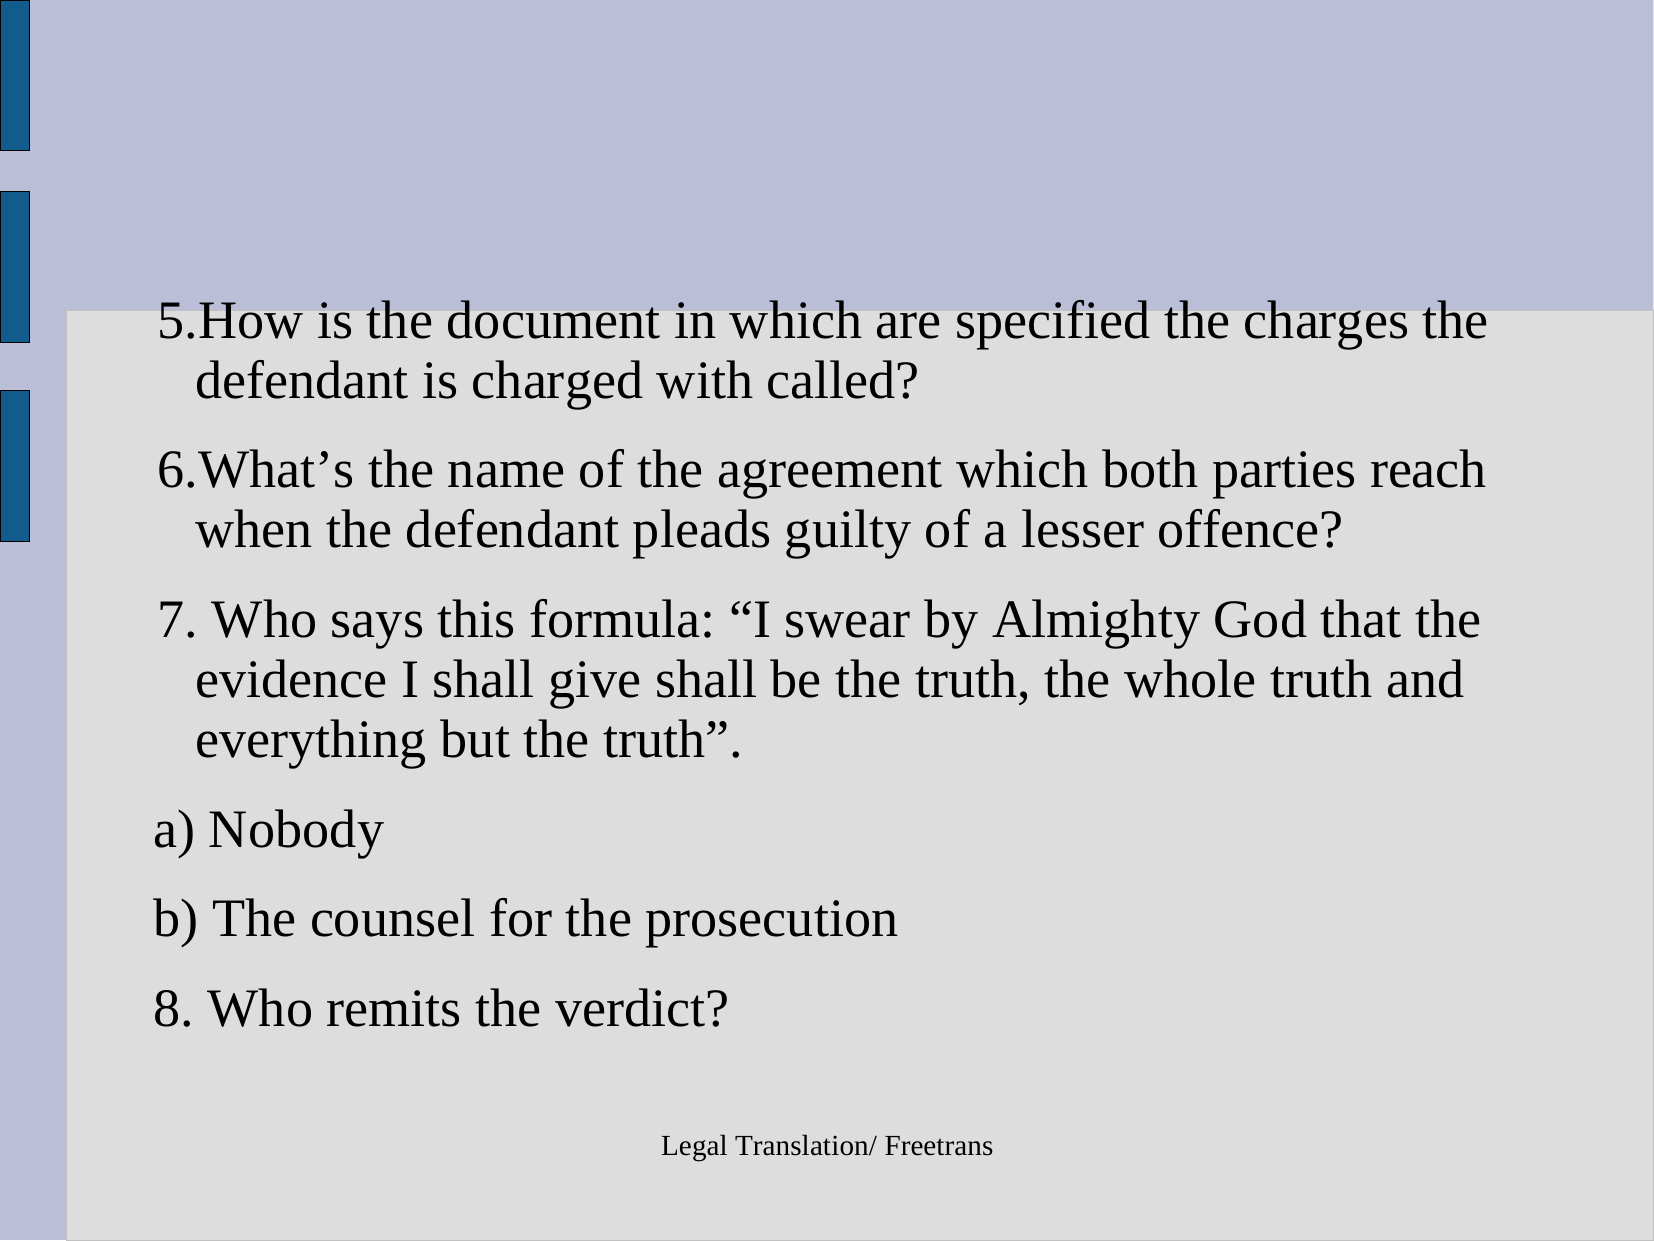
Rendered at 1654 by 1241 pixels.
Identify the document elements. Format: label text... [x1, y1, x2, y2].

list 5.How is the document in which are specified the charges the defendant is charged with called? 6.What’s the name of the agreement which both parties reach when the defendant pleads guilty of a lesser offence? 7. Who says this formula: “I swear by Almighty God that the evidence I shall give shall be the truth, the whole truth and everything but the truth”. a) Nobody b) The counsel for the prosecution 8. Who remits the verdict? [82, 290, 1571, 1094]
